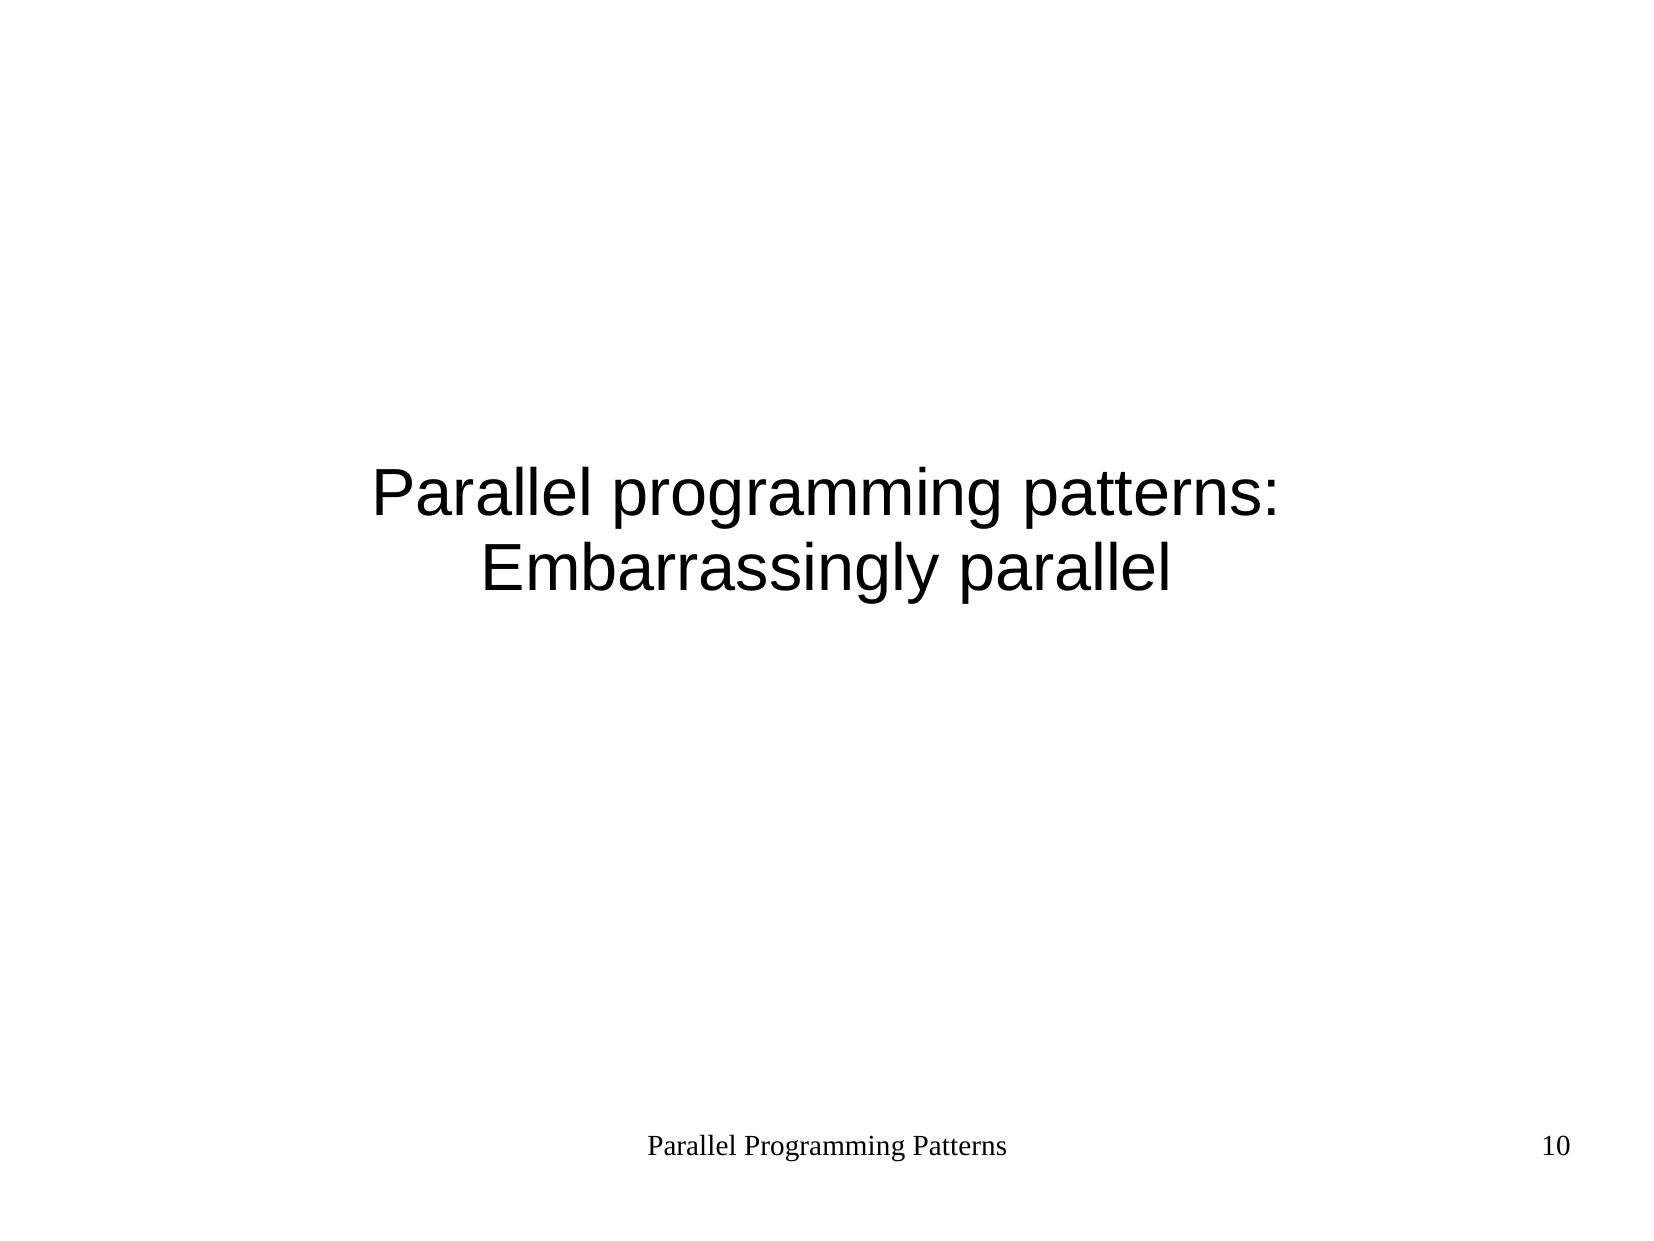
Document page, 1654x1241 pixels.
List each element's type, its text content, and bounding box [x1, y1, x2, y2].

subtitle Parallel programming patterns: Embarrassingly parallel [82, 49, 1571, 1010]
